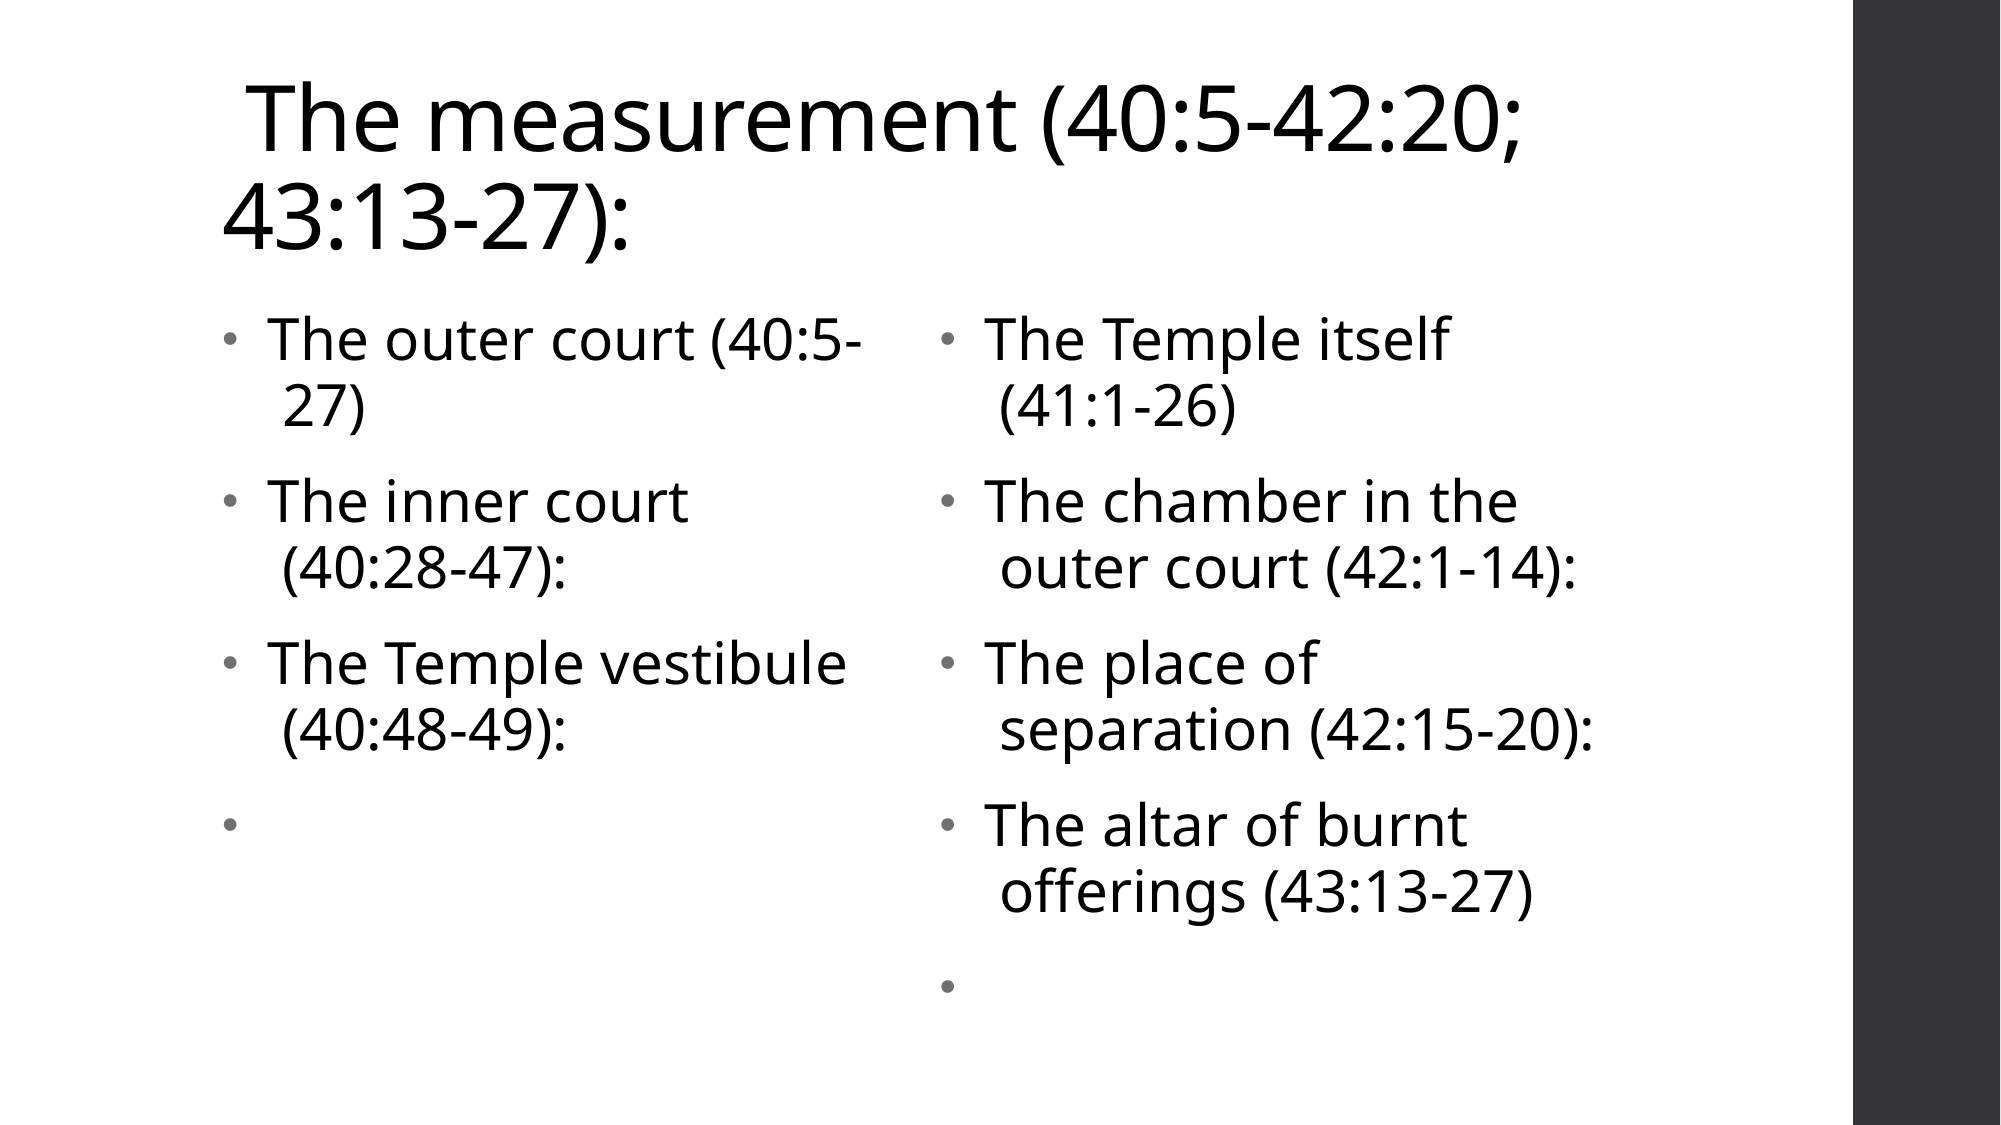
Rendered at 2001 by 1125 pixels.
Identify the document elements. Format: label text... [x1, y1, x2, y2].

list The Temple itself (41:1-26) The chamber in the outer court (42:1-14): The place of separation (42:15-20): The altar of burnt offerings (43:13-27) [924, 299, 1617, 1014]
title The measurement (40:5-42:20; 43:13-27): [206, 60, 1797, 278]
list The outer court (40:5-27) The inner court (40:28-47): The Temple vestibule (40:48-49): [207, 299, 900, 1014]
